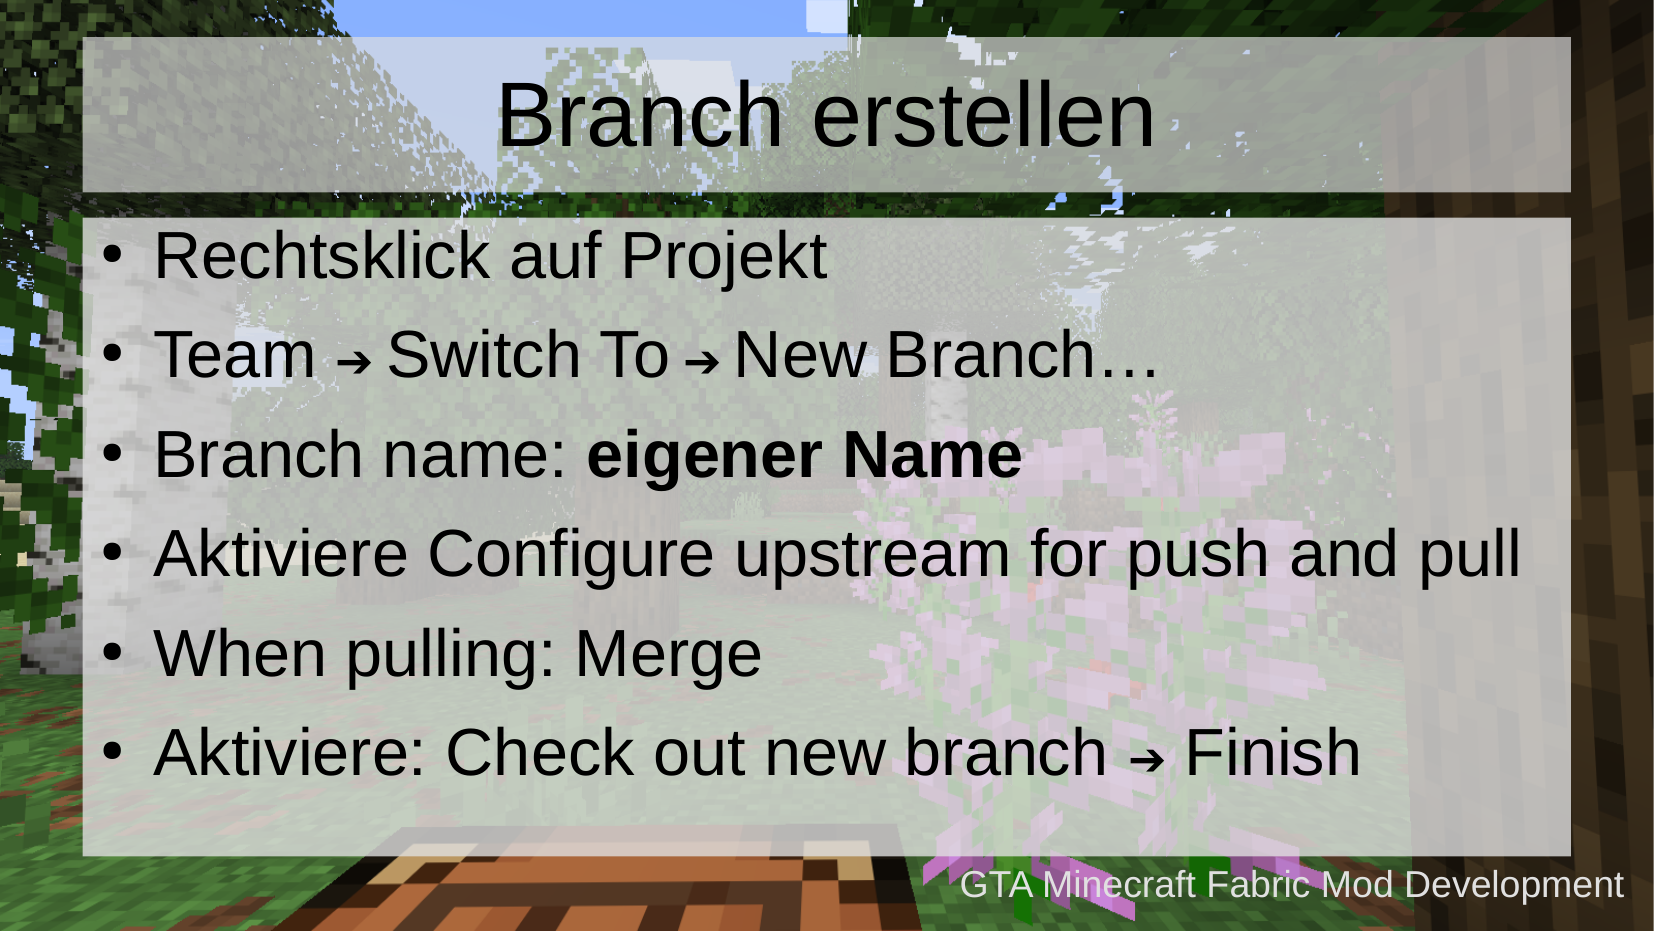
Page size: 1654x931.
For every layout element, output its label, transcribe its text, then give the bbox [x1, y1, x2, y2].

title Branch erstellen [82, 37, 1571, 193]
list Rechtsklick auf Projekt Team ➔ Switch To ➔ New Branch… Branch name: eigener Name Aktiviere Configure upstream for push and pull When pulling: Merge Aktiviere: Check out new branch ➔ Finish [82, 217, 1571, 857]
picture [0, 0, 1654, 931]
